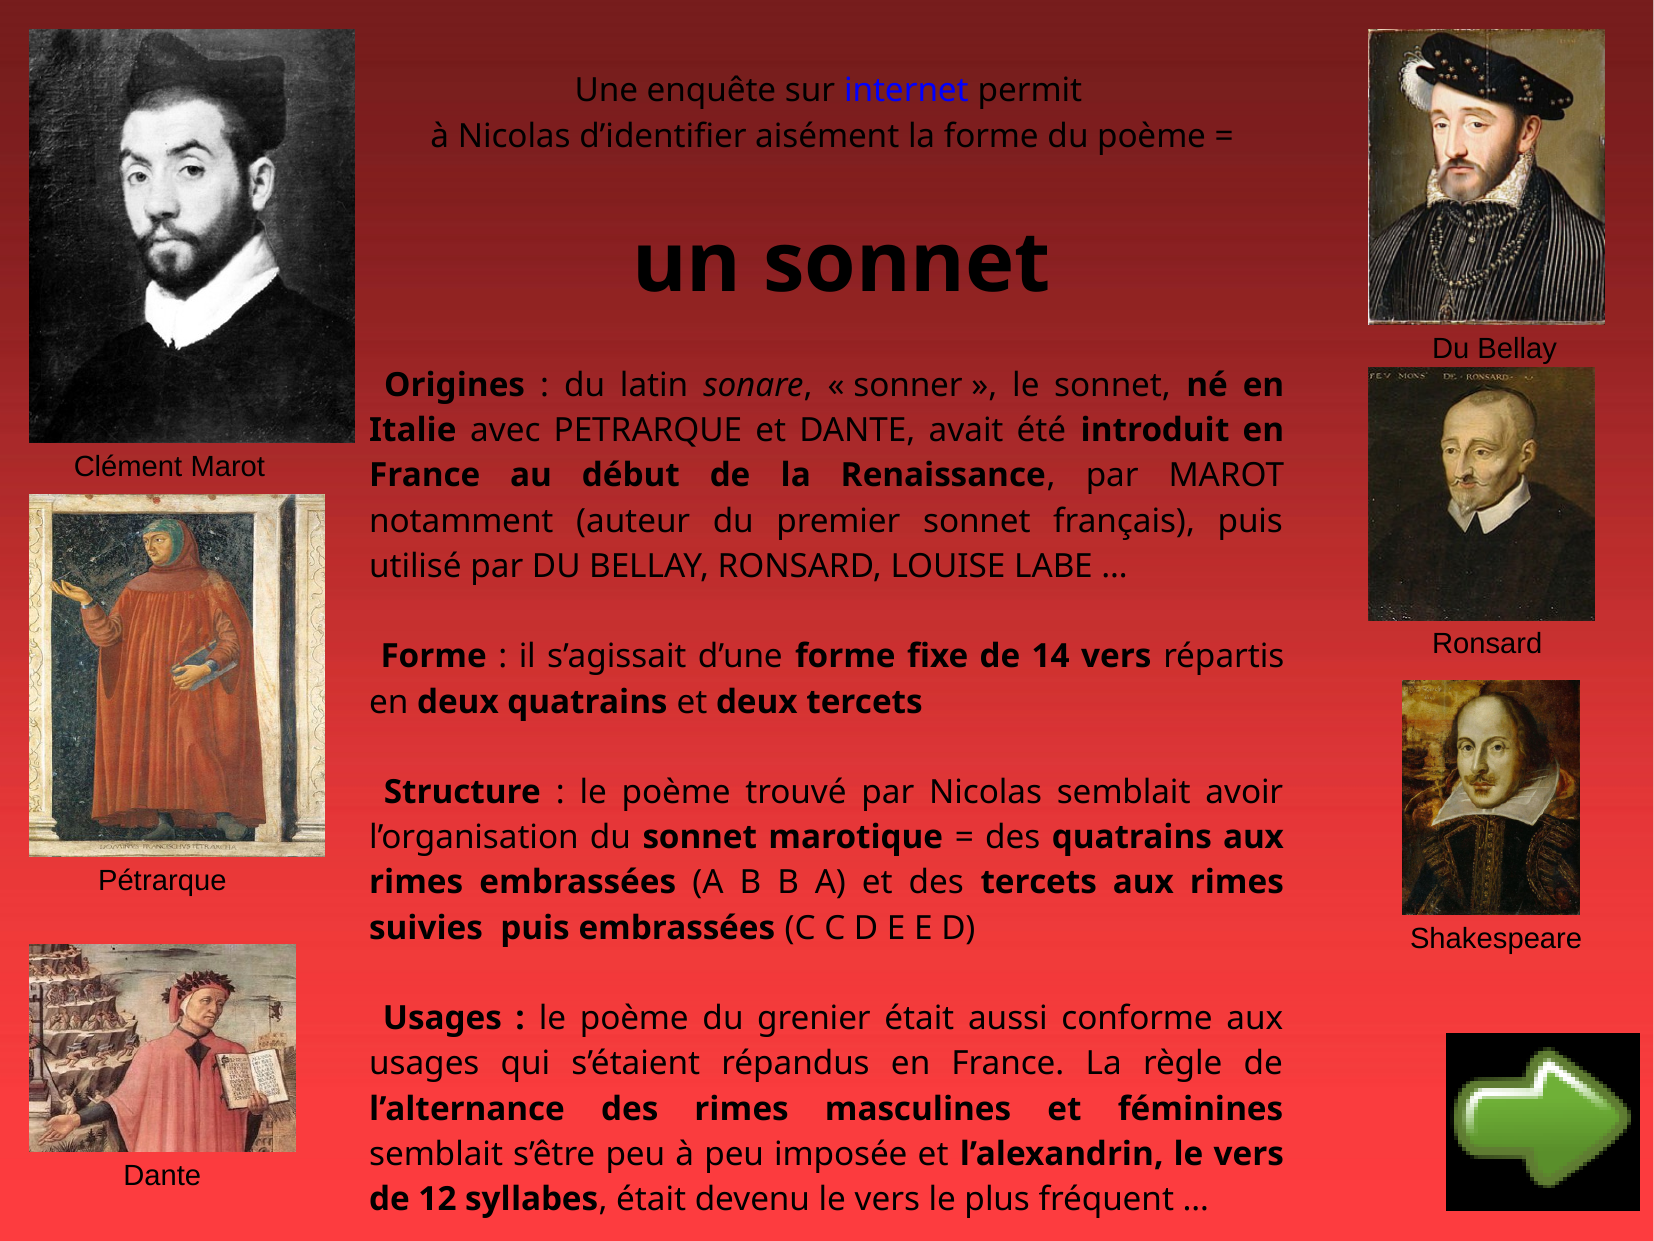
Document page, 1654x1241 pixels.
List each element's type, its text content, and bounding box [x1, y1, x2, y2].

text_box Ronsard [1417, 620, 1565, 668]
text_box Clément Marot [59, 442, 325, 491]
picture [0, 0, 1654, 1241]
text_box Pétrarque [29, 856, 296, 916]
text_box Shakespeare [1358, 914, 1625, 964]
text_box Une enquête sur internet permit à Nicolas d’identifier aisément la forme du poème = un sonnet Origines : du latin sonare, « sonner », le sonnet, né en Italie avec PETRARQUE et DANTE, avait été introduit en France au début de la Renaissance, par MAROT notamment (auteur du premier sonnet français), puis utilisé par DU BELLAY, RONSARD, LOUISE LABE … Forme : il s’agissait d’une forme fixe de 14 vers répartis en deux quatrains et deux tercets Structure : le poème trouvé par Nicolas semblait avoir l’organisation du sonnet marotique = des quatrains aux rimes embrassées (A B B A) et des tercets aux rimes suivies puis embrassées (C C D E E D) Usages : le poème du grenier était aussi conforme aux usages qui s’étaient répandus en France. La règle de l’alternance des rimes masculines et féminines semblait s’être peu à peu imposée et l’alexandrin, le vers de 12 syllabes, était devenu le vers le plus fréquent … [354, 59, 1300, 1182]
text_box Dante [59, 1151, 266, 1200]
text_box Du Bellay [1417, 324, 1595, 367]
